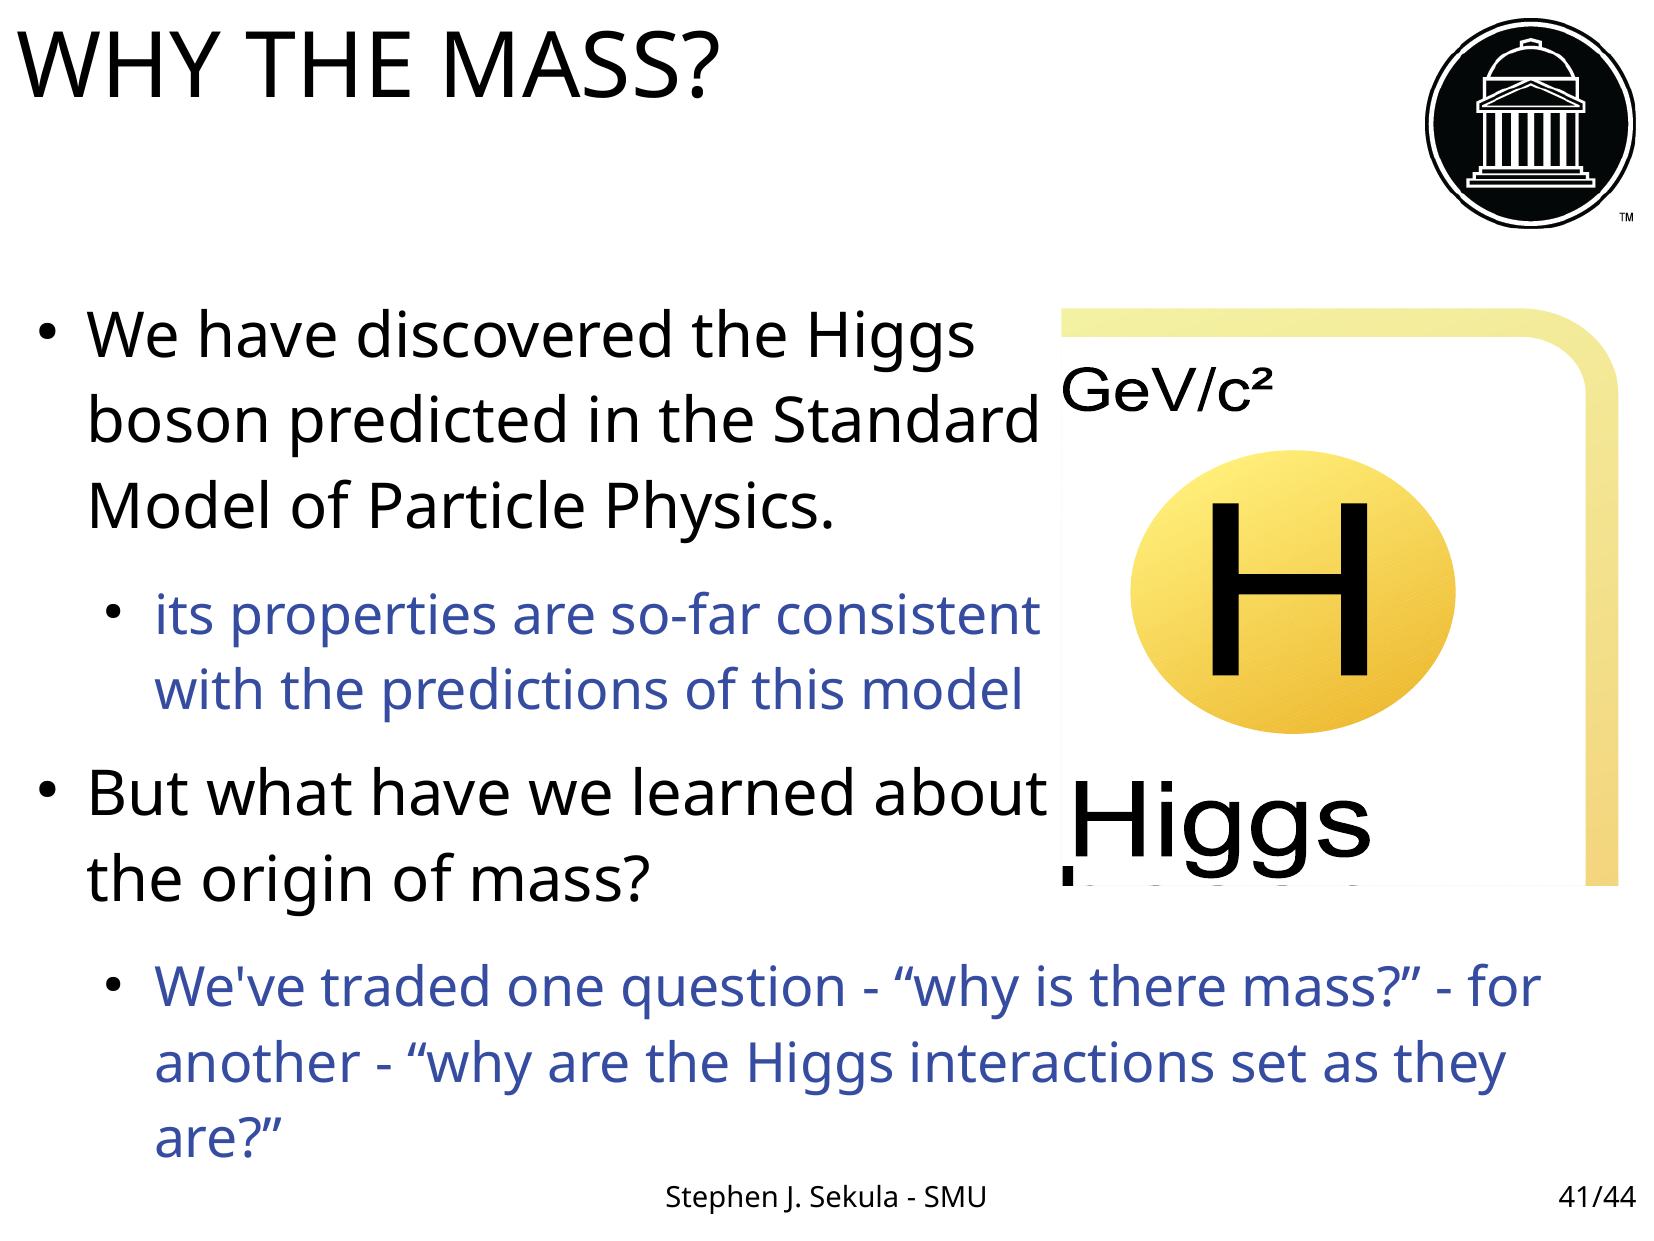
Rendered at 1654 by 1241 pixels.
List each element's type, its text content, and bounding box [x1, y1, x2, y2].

title WHY THE MASS? [16, 0, 1415, 257]
list We have discovered the Higgs boson predicted in the Standard Model of Particle Physics. its properties are so-far consistent with the predictions of this model But what have we learned about the origin of mass? We've traded one question - “why is there mass?” - for another - “why are the Higgs interactions set as they are?” [19, 289, 1637, 1176]
picture [1425, 18, 1636, 229]
picture [1061, 256, 1654, 886]
